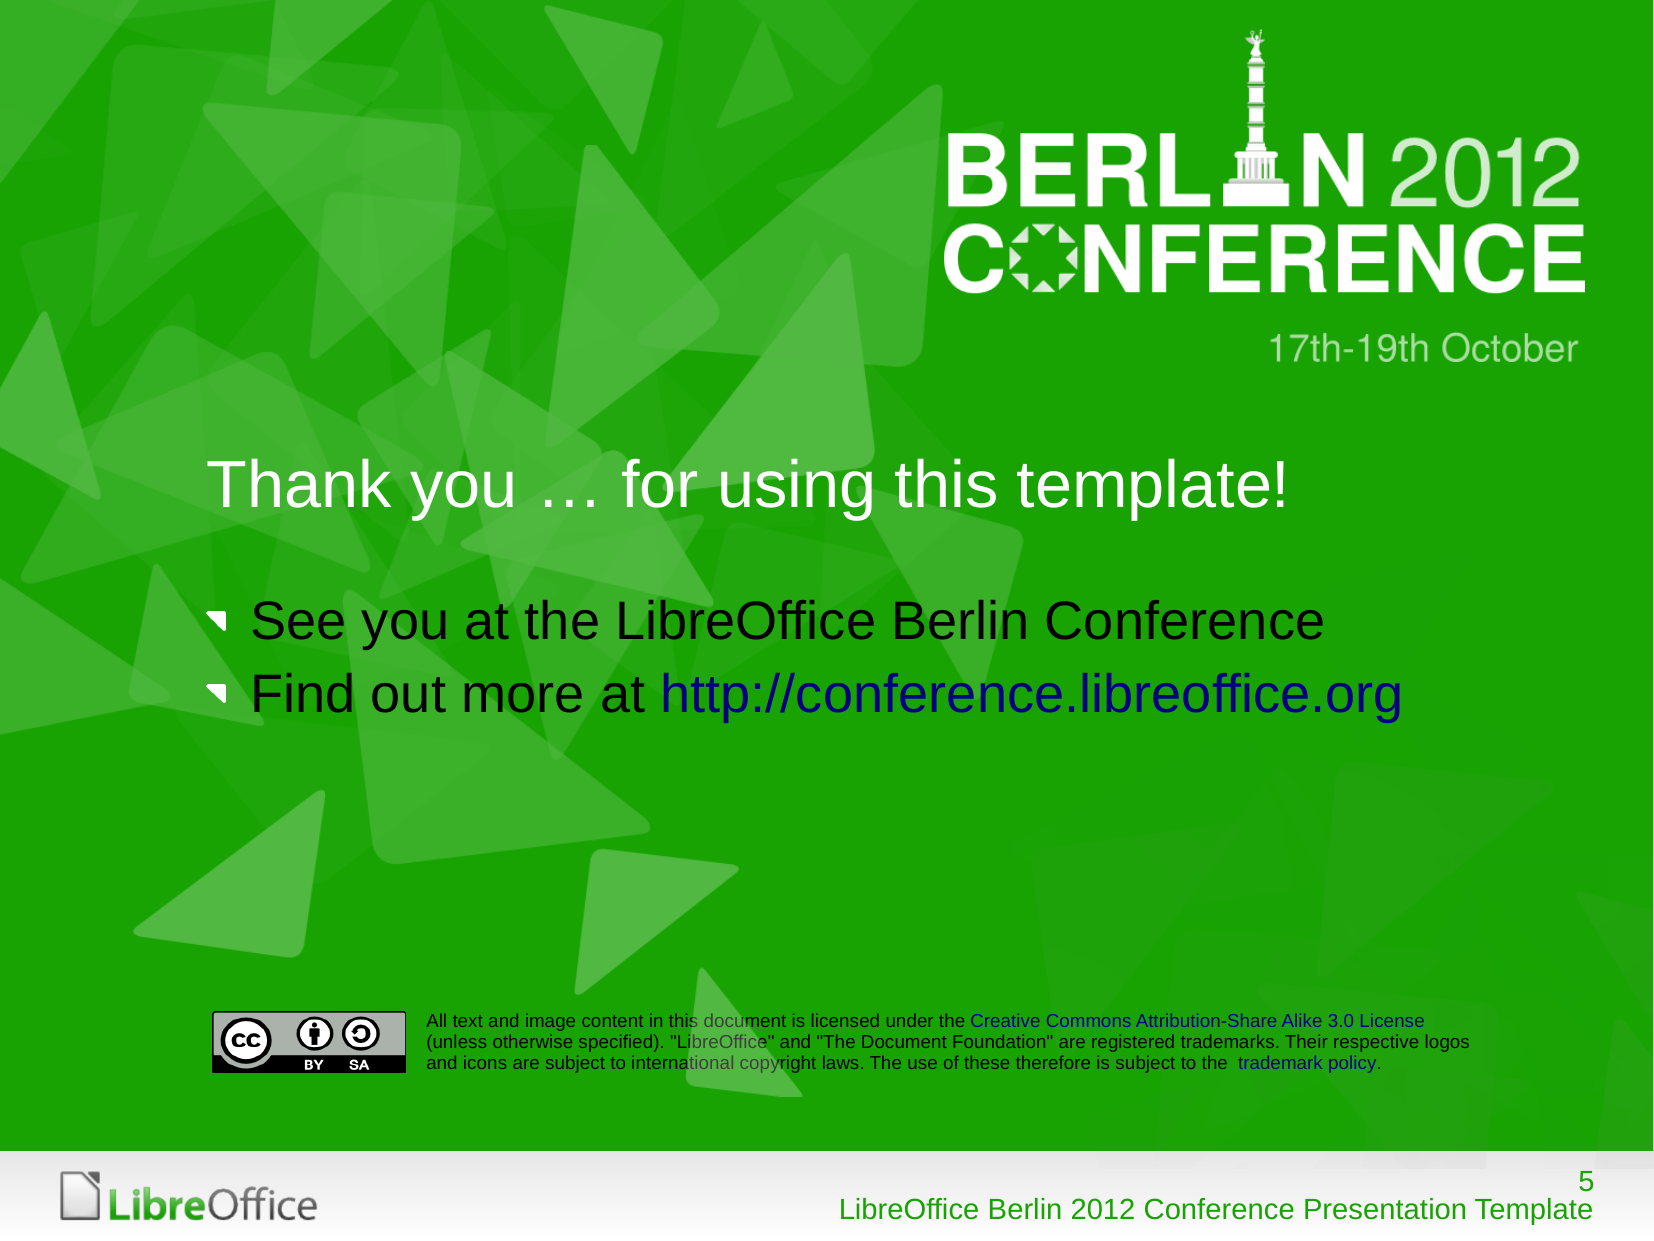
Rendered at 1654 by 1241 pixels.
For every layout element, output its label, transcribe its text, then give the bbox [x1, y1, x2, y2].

title Thank you … for using this template! [206, 395, 1477, 573]
picture [41, 1152, 337, 1240]
list See you at the LibreOffice Berlin Conference Find out more at http://conference.libreoffice.org [206, 590, 1477, 945]
picture [0, 0, 1654, 1169]
